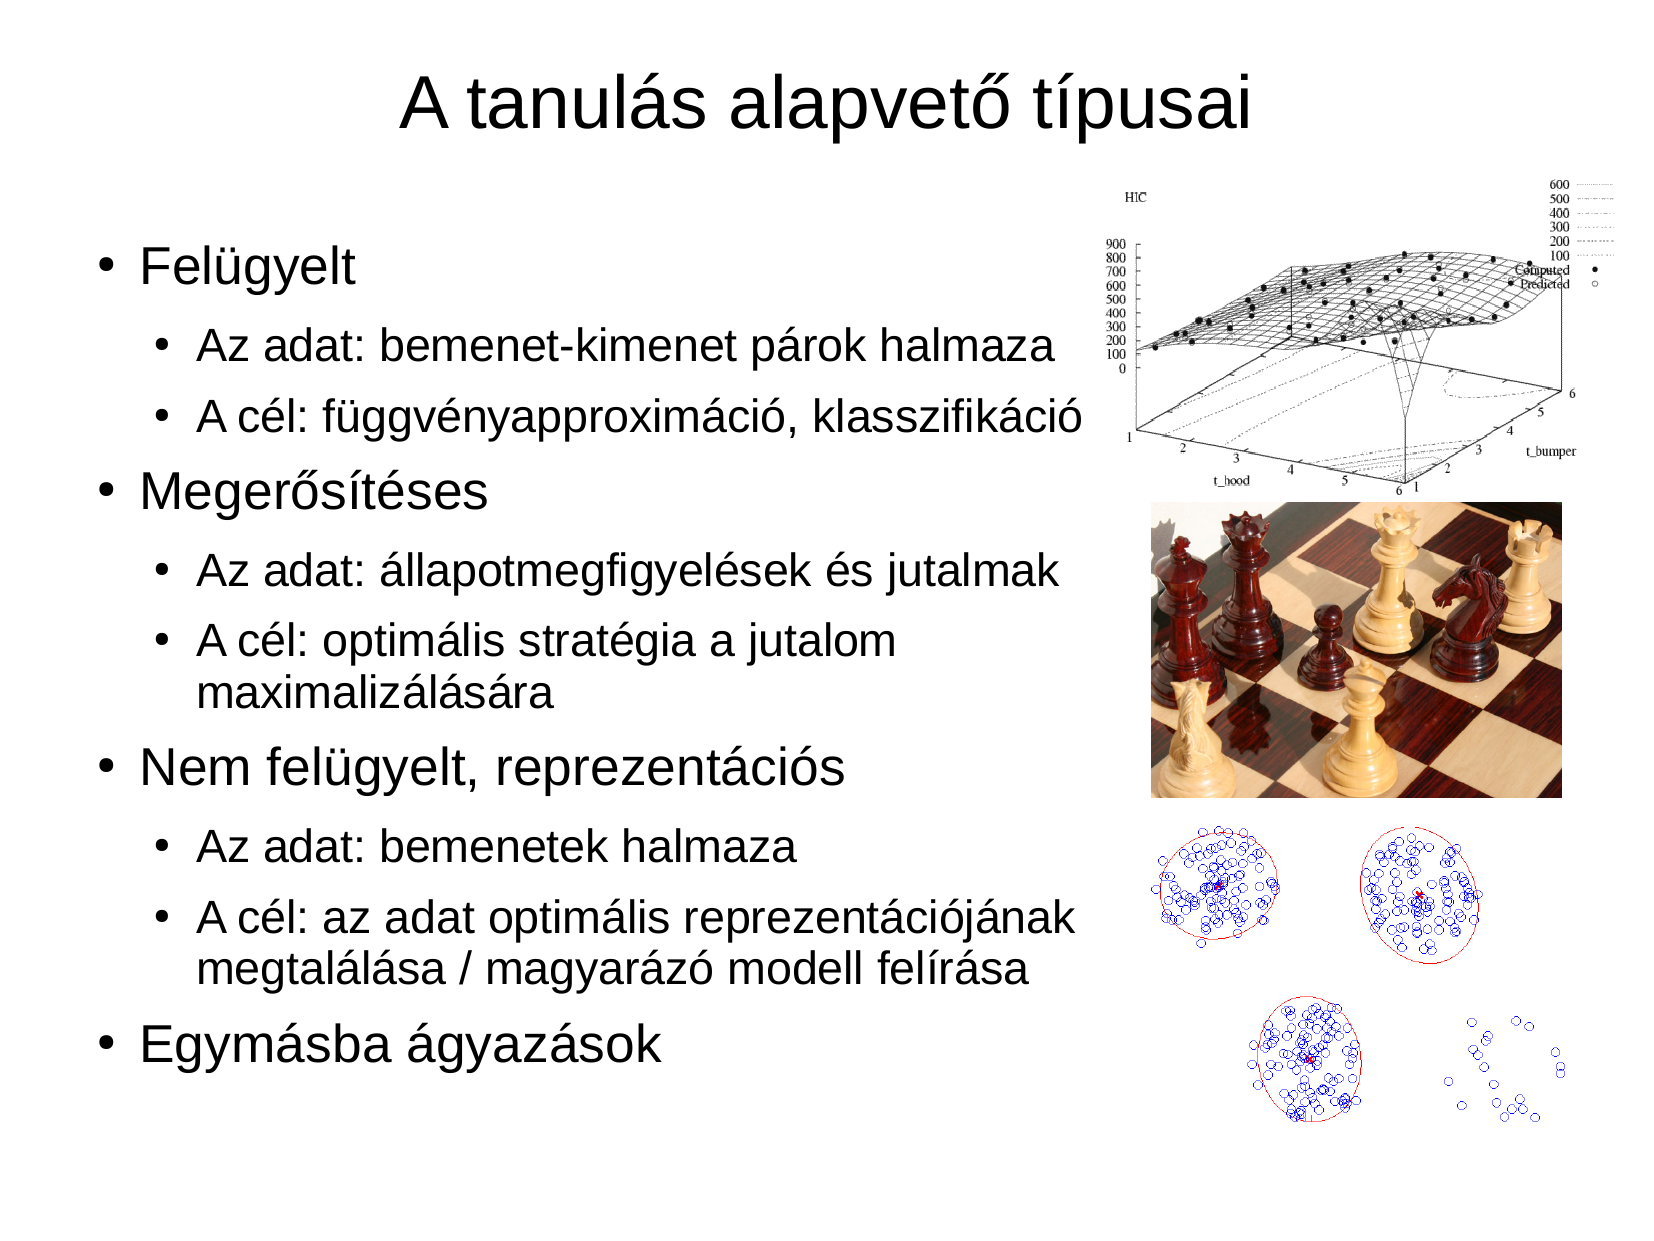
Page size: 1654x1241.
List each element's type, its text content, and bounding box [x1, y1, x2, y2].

picture [1092, 177, 1625, 798]
list Felügyelt Az adat: bemenet-kimenet párok halmaza A cél: függvényapproximáció, klasszifikáció Megerősítéses Az adat: állapotmegfigyelések és jutalmak A cél: optimális stratégia a jutalom maximalizálására Nem felügyelt, reprezentációs Az adat: bemenetek halmaza A cél: az adat optimális reprezentációjának megtalálása / magyarázó modell felírása Egymásba ágyazások [82, 236, 1093, 1241]
title A tanulás alapvető típusai [82, 56, 1571, 148]
picture [1151, 826, 1565, 1123]
